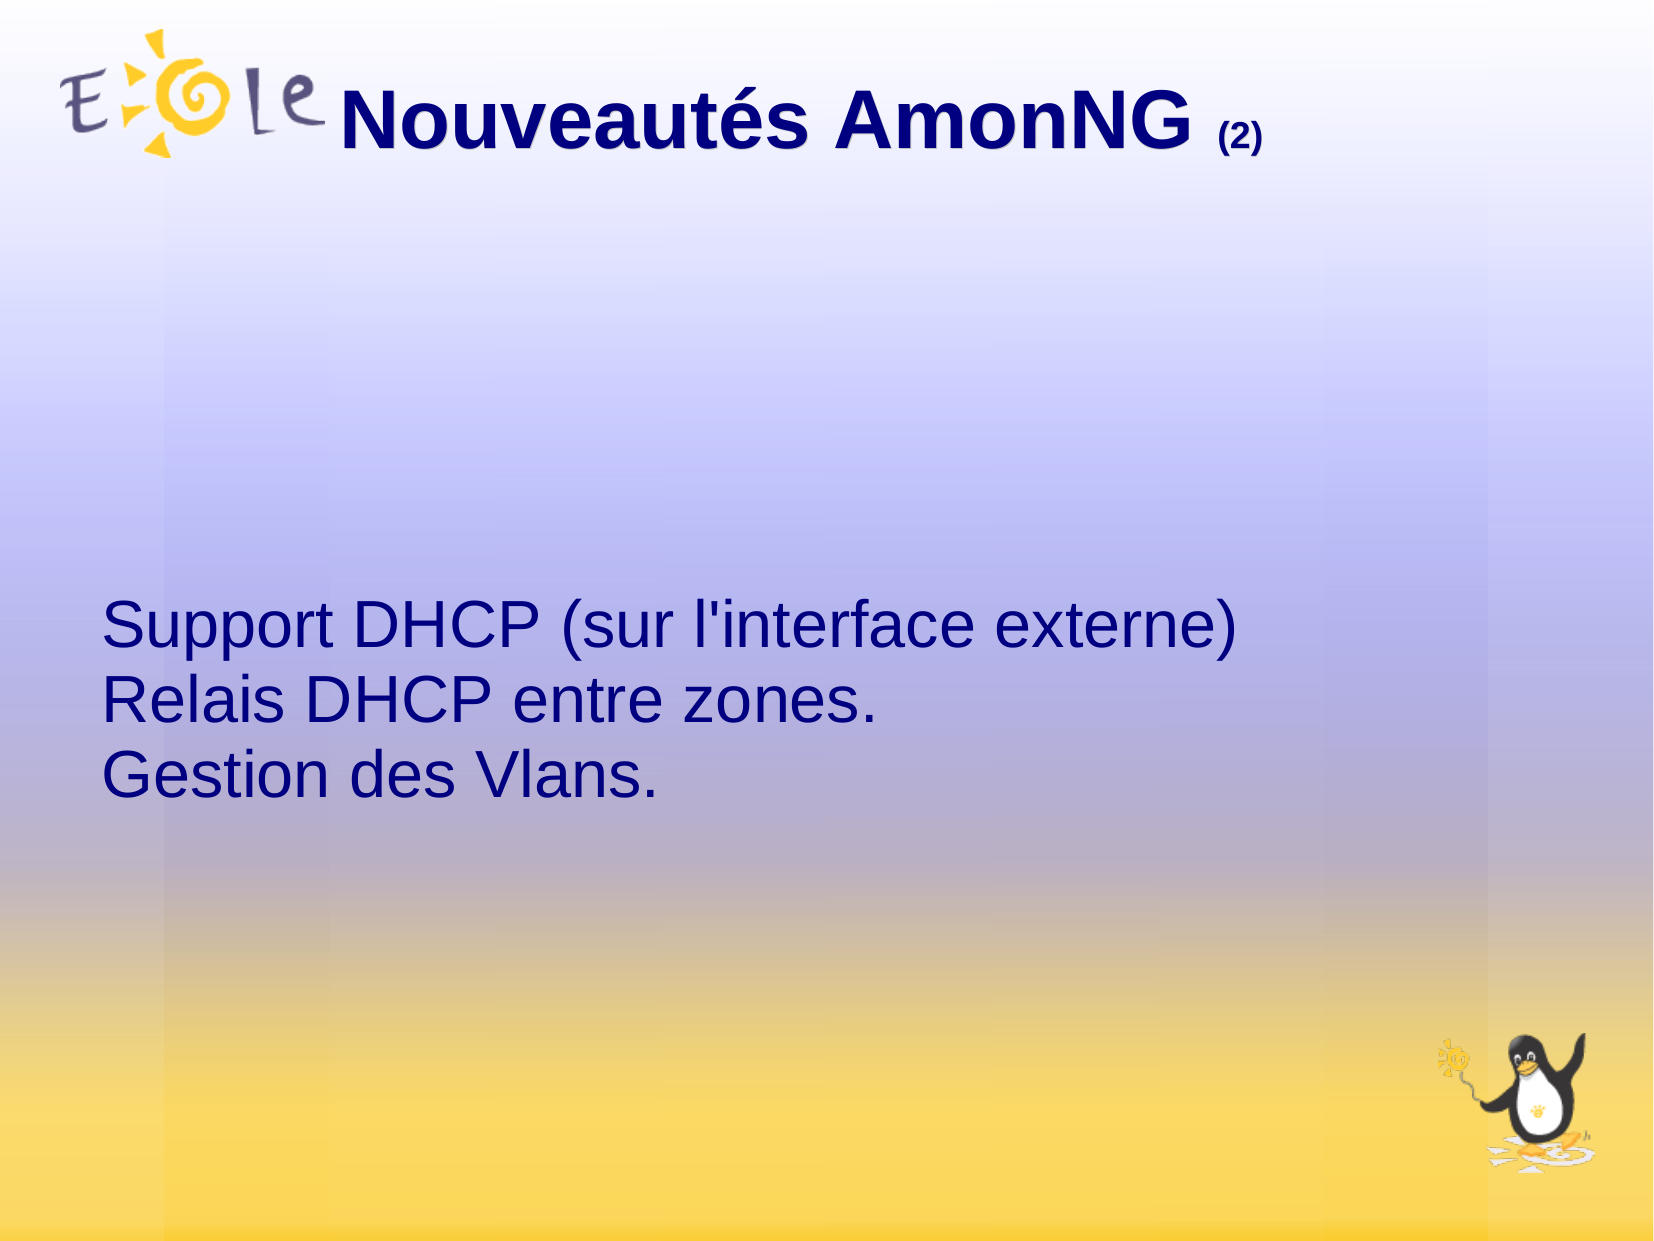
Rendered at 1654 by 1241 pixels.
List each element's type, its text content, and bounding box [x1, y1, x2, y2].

subtitle Support DHCP (sur l'interface externe) Relais DHCP entre zones. Gestion des Vlans. [82, 297, 1571, 1102]
picture [0, 0, 1654, 1241]
text_box Nouveautés AmonNG (2) [324, 66, 1279, 189]
